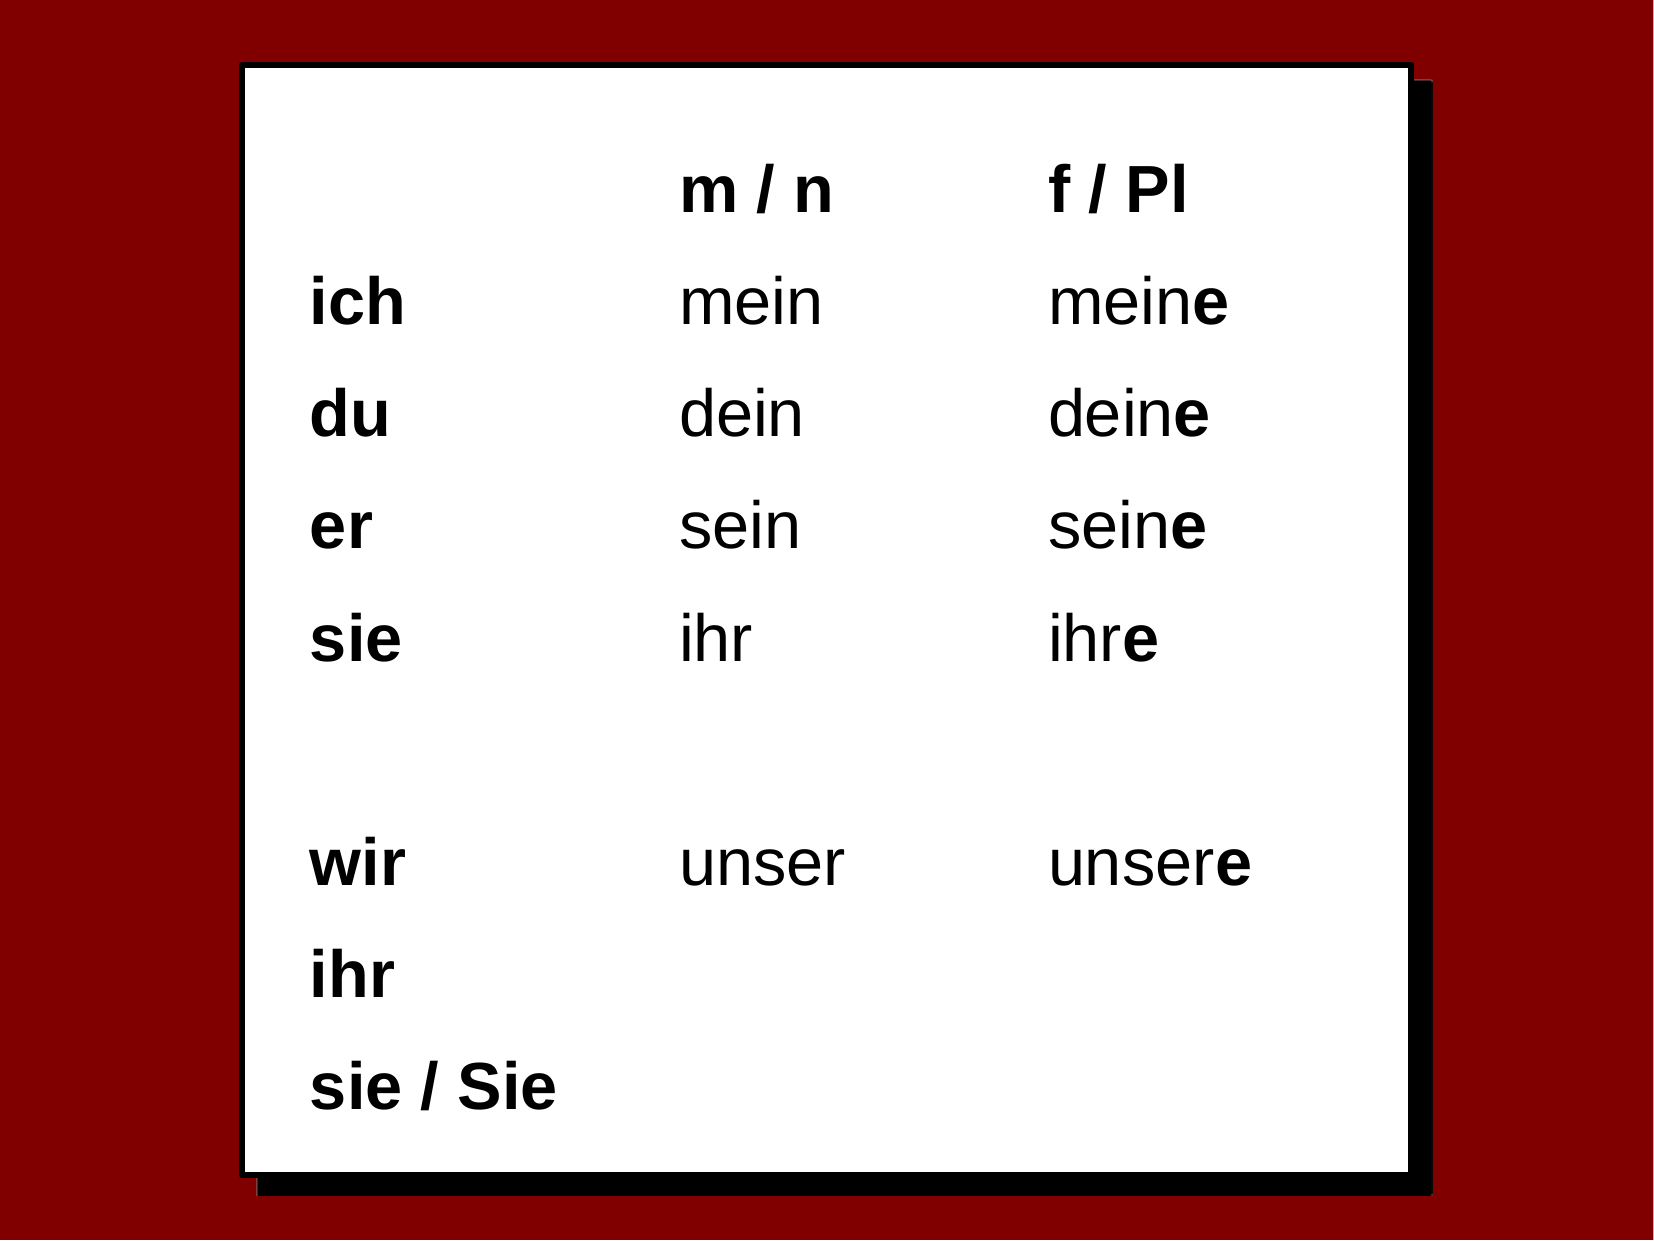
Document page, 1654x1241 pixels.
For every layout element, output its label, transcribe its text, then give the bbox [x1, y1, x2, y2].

text_box [242, 64, 1412, 1176]
text_box m / n f / Pl ich mein meine du dein deine er sein seine sie ihr ihre wir unser unsere ihr sie / Sie [295, 107, 1382, 1133]
